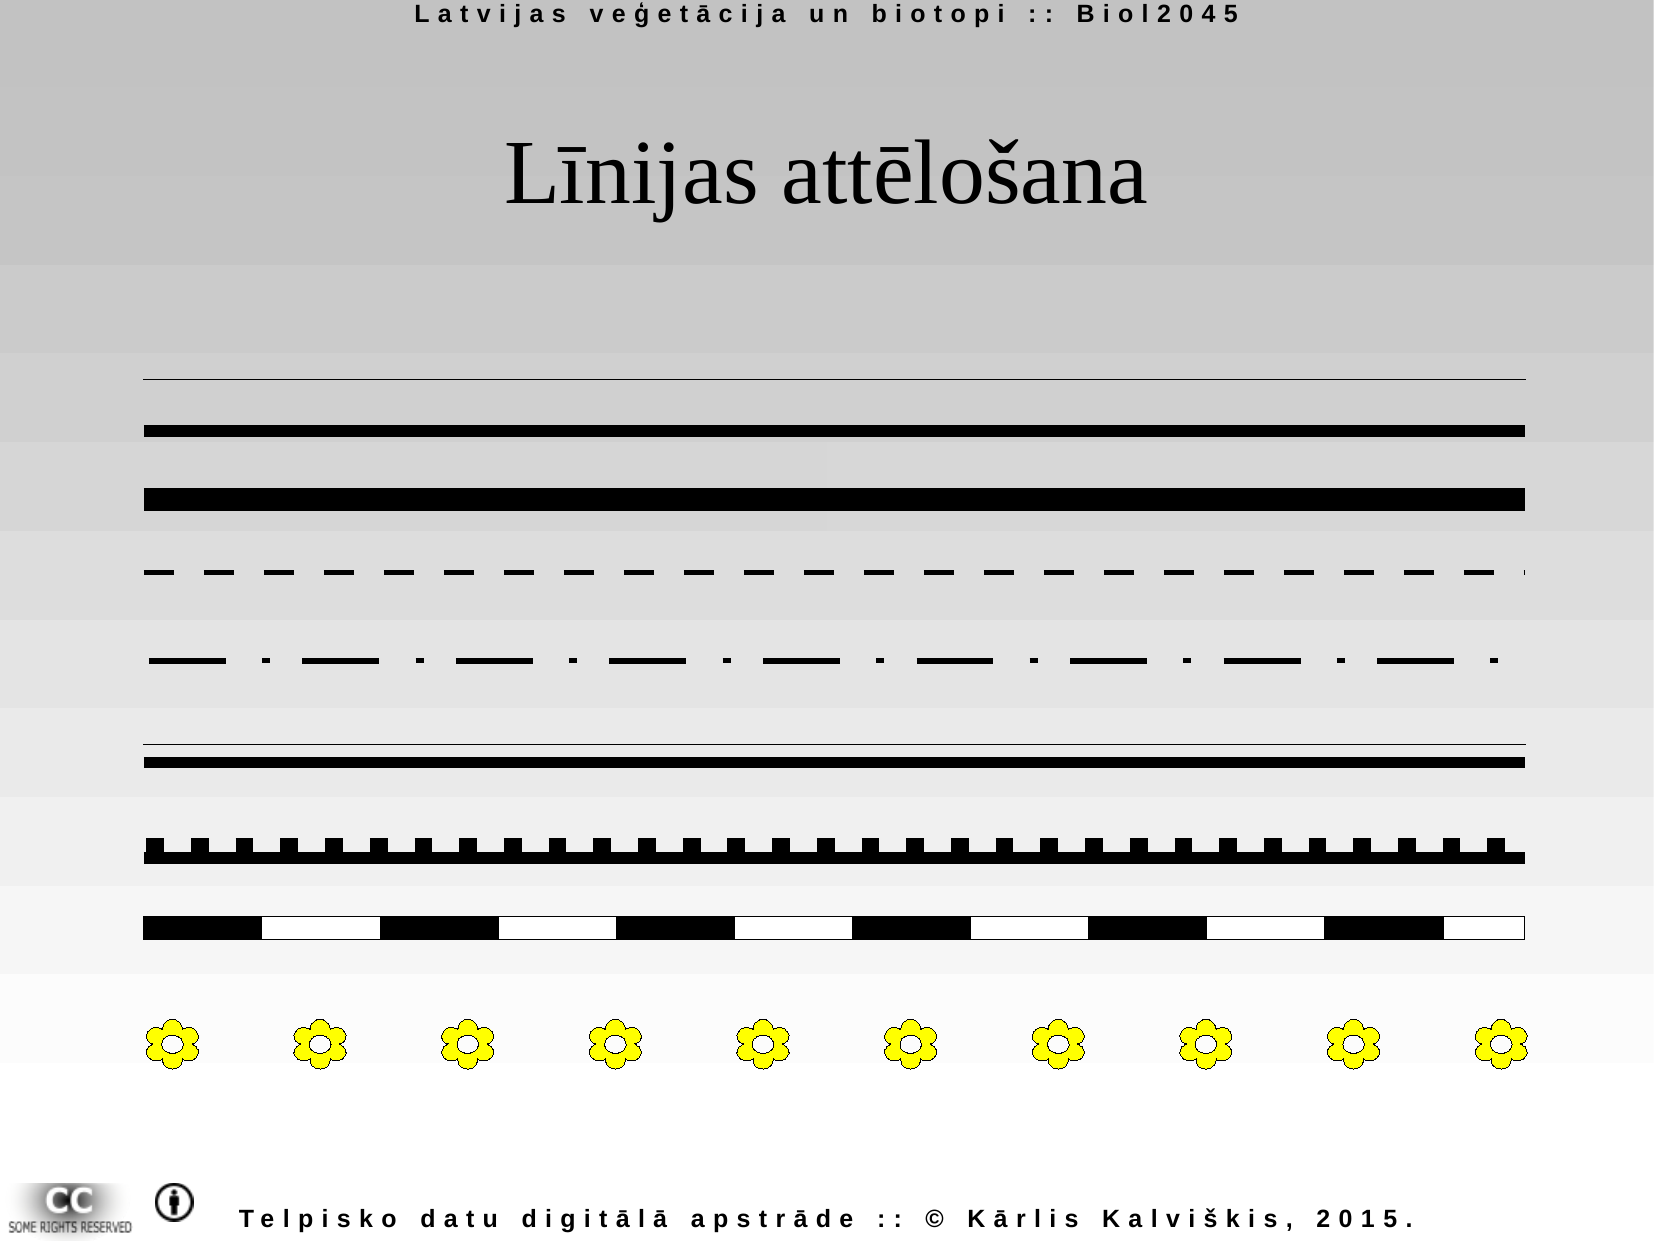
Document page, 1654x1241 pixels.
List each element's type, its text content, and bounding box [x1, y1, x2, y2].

title Līnijas attēlošana [29, 49, 1625, 296]
text_box [884, 1019, 937, 1070]
text_box [1032, 1019, 1085, 1070]
text_box [146, 1019, 199, 1070]
text_box [1475, 1019, 1528, 1070]
text_box [293, 1019, 347, 1070]
text_box [441, 1019, 494, 1070]
text_box [589, 1019, 642, 1070]
text_box [736, 1019, 790, 1070]
picture [0, 0, 1654, 1241]
text_box [1179, 1019, 1232, 1070]
text_box [143, 916, 1525, 940]
text_box [1327, 1019, 1380, 1070]
